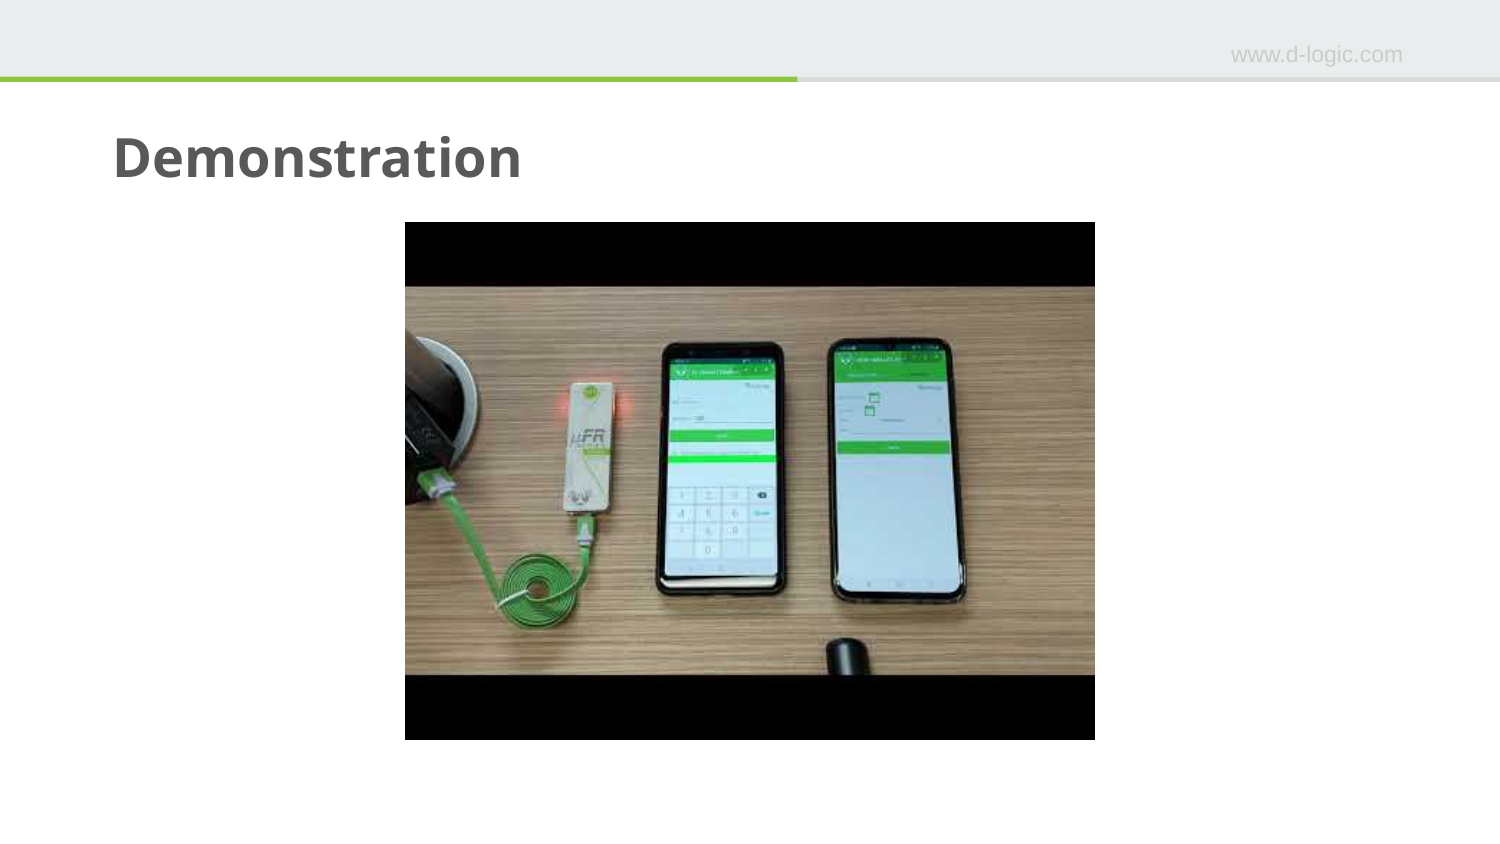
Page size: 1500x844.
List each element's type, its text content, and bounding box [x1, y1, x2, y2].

title Demonstration [58, 108, 577, 197]
picture [405, 222, 1095, 741]
text_box [0, 76, 1500, 82]
